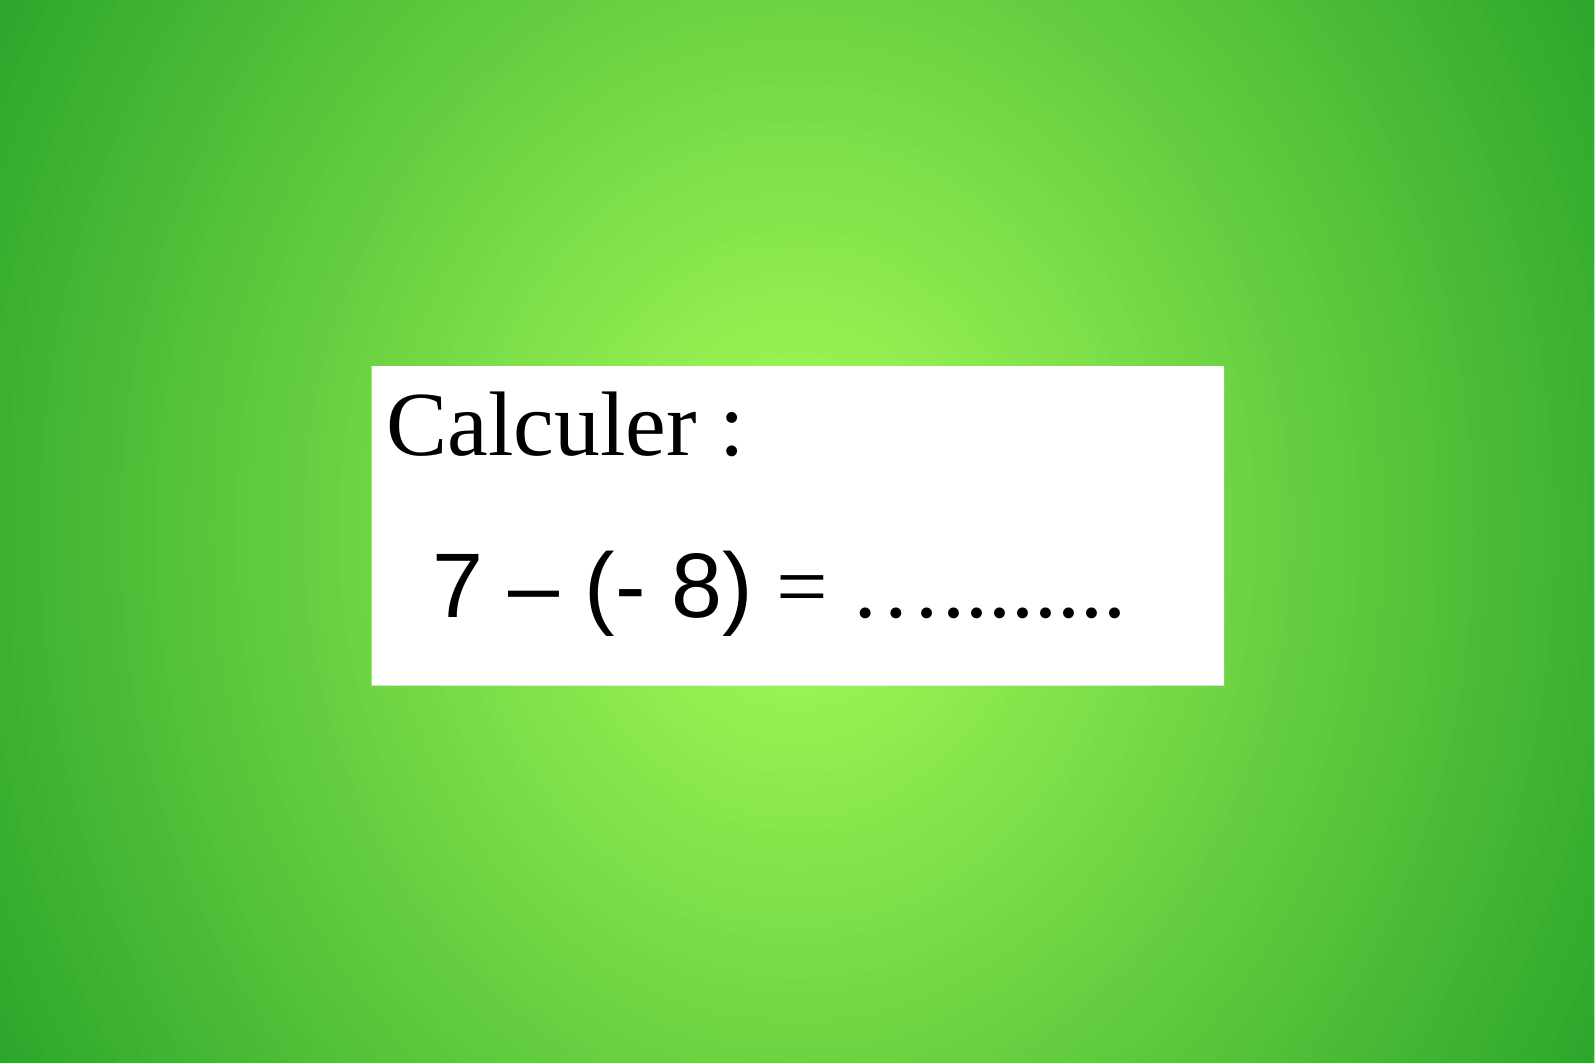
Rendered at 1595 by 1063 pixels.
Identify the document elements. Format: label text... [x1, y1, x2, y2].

text_box Calculer : 7 – (- 8) = …........ [371, 366, 1225, 686]
picture [0, 0, 1595, 1063]
